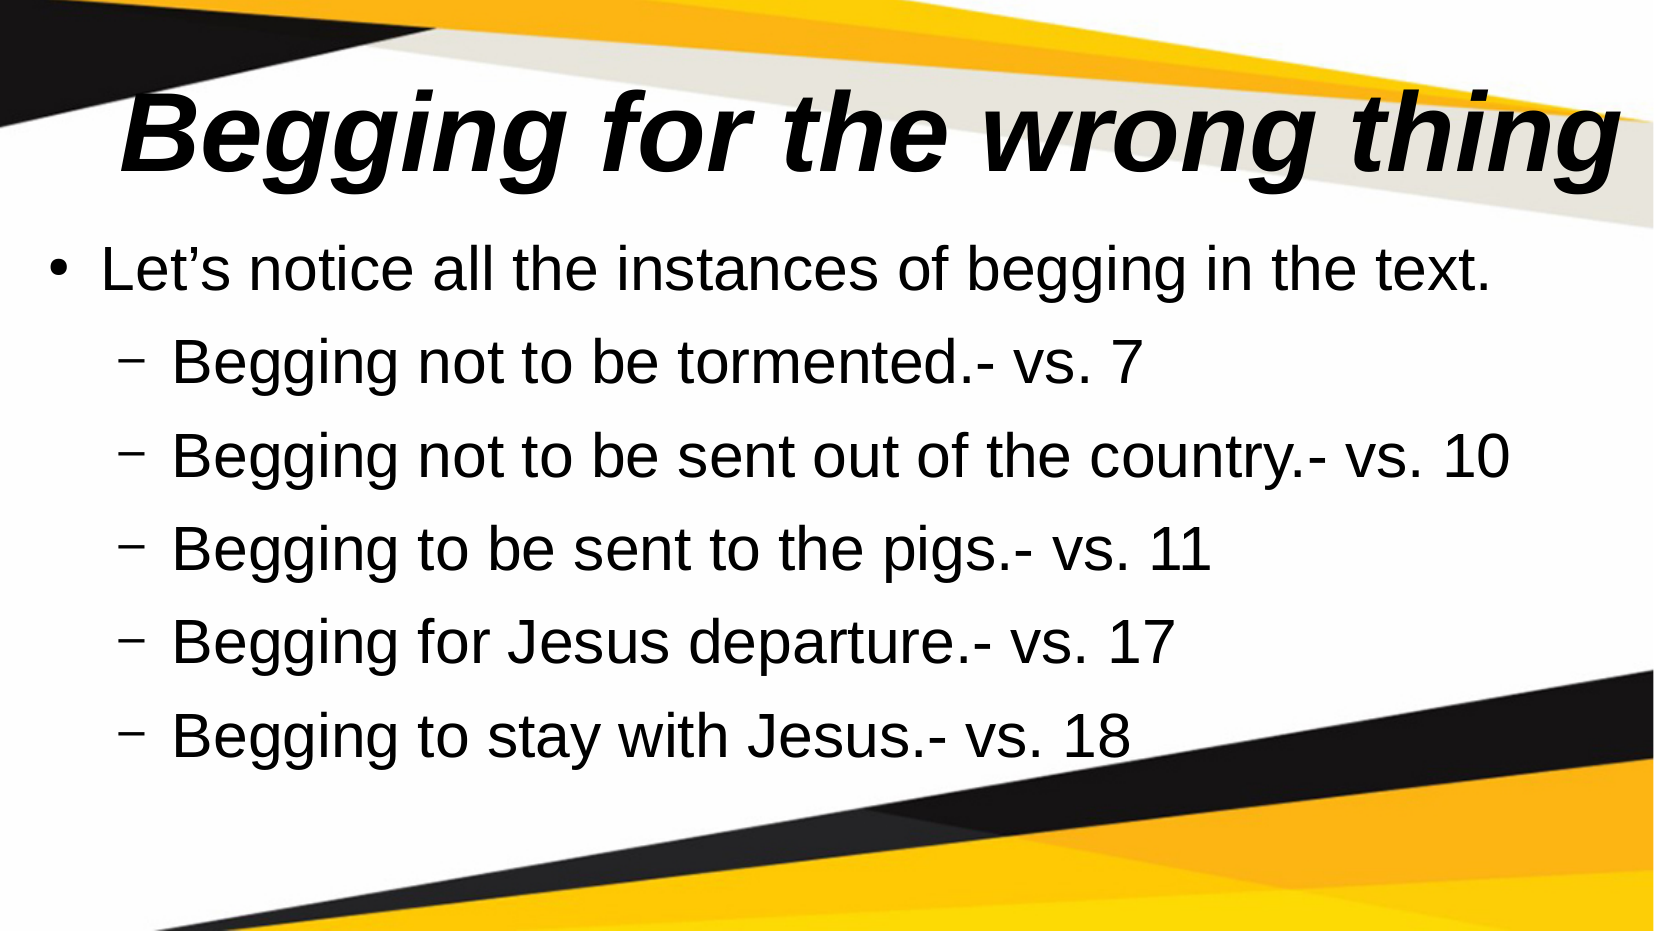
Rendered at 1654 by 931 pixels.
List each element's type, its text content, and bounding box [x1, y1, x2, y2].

picture [0, 0, 1654, 931]
title Begging for the wrong thing [90, 6, 1654, 258]
list Let’s notice all the instances of begging in the text. Begging not to be tormented.- vs. 7 Begging not to be sent out of the country.- vs. 10 Begging to be sent to the pigs.- vs. 11 Begging for Jesus departure.- vs. 17 Begging to stay with Jesus.- vs. 18 [30, 233, 1621, 887]
